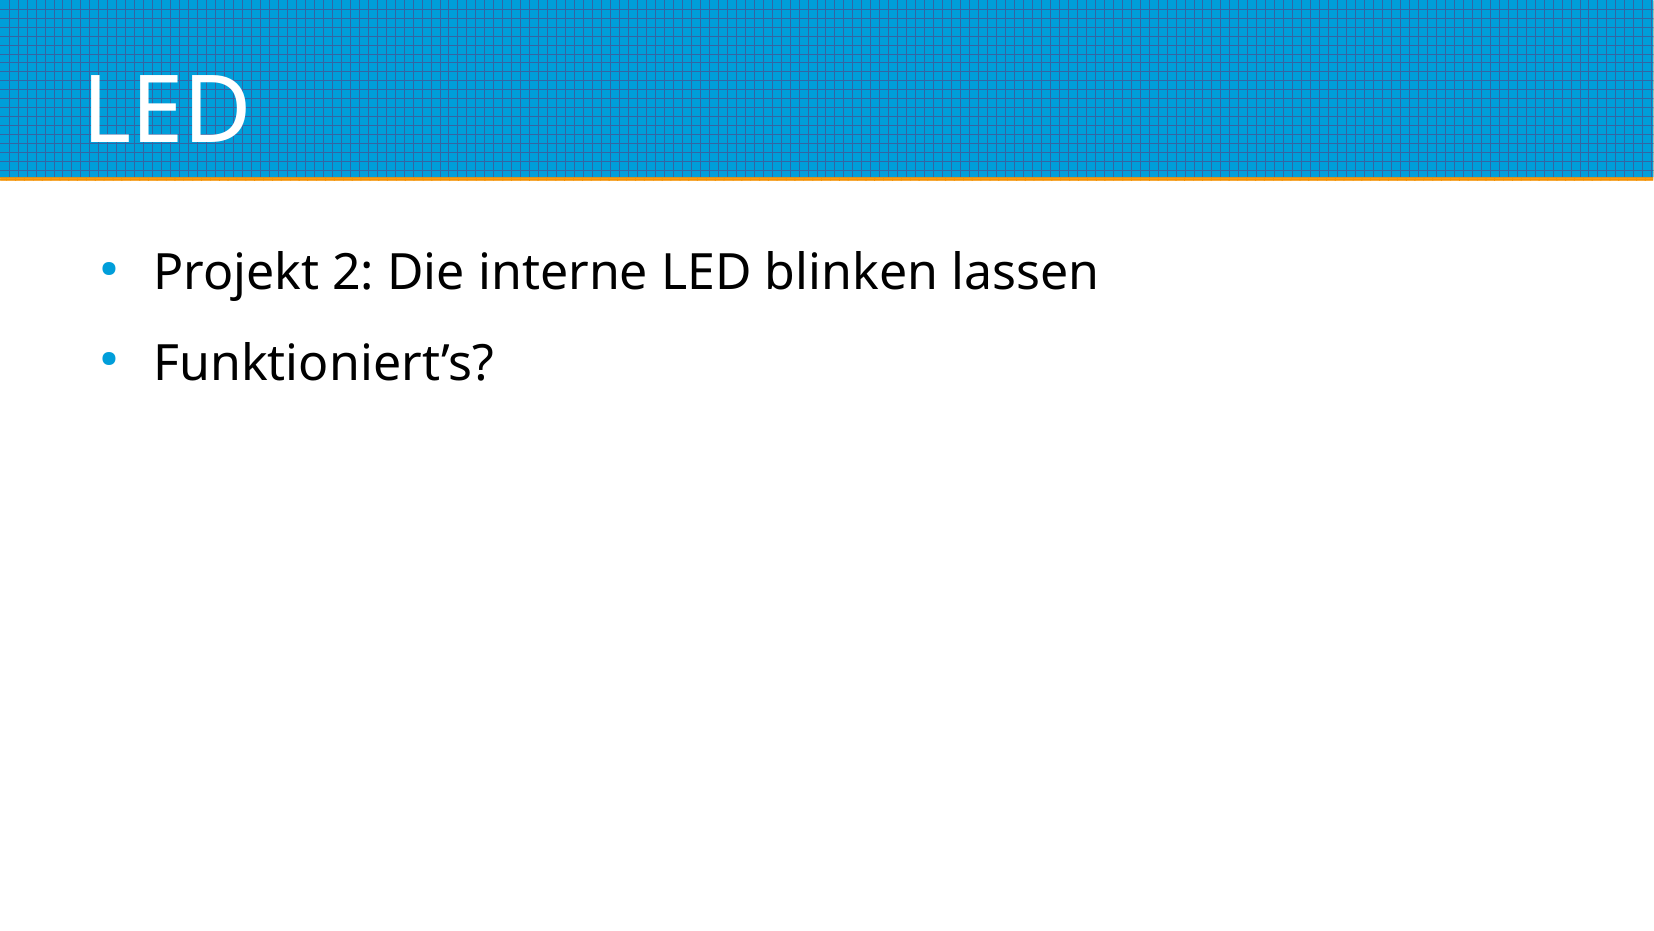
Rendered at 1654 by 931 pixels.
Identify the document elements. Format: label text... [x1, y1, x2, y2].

list Projekt 2: Die interne LED blinken lassen Funktioniert’s? [82, 236, 1563, 811]
title LED [82, 14, 1571, 171]
